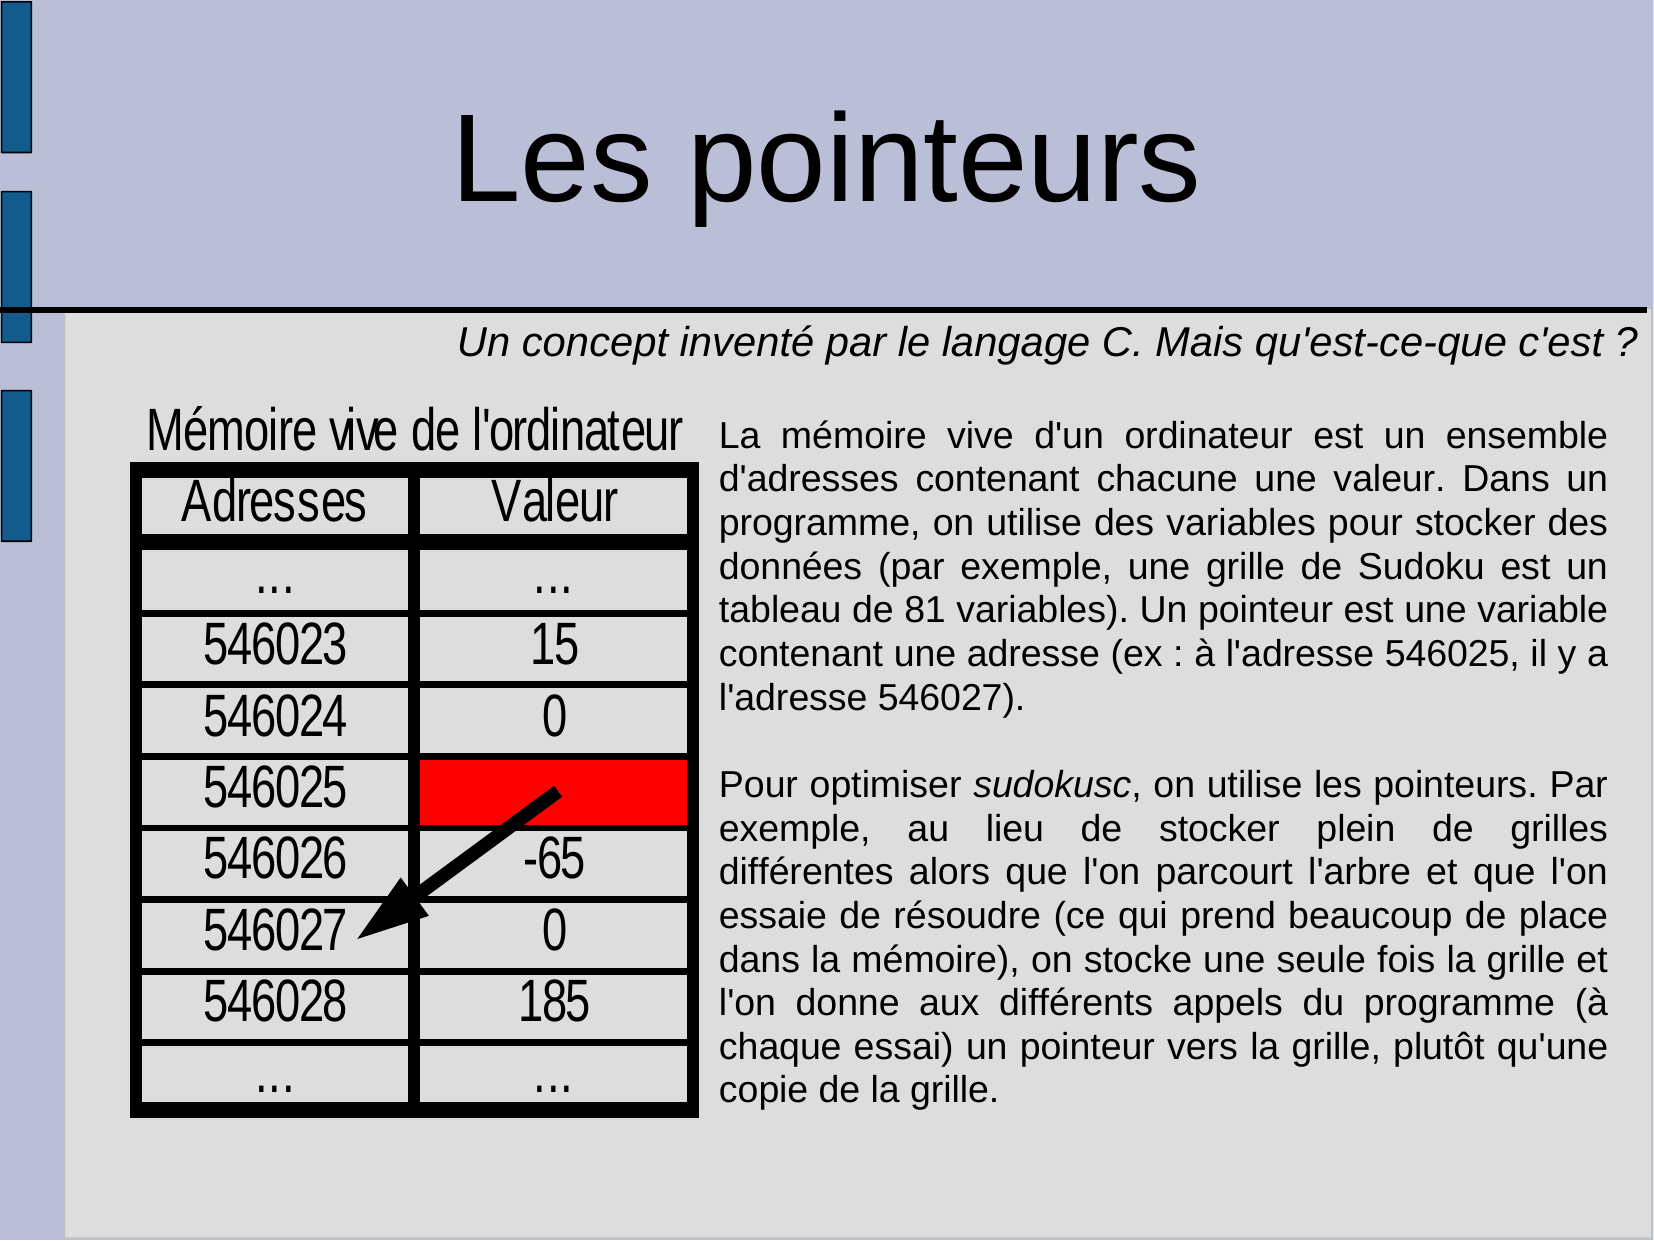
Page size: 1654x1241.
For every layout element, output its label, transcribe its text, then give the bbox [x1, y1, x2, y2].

text_box Les pointeurs [0, 74, 1654, 236]
chart [125, 398, 705, 1189]
text_box Un concept inventé par le langage C. Mais qu'est-ce-que c'est ? [61, 309, 1654, 373]
text_box La mémoire vive d'un ordinateur est un ensemble d'adresses contenant chacune une valeur. Dans un programme, on utilise des variables pour stocker des données (par exemple, une grille de Sudoku est un tableau de 81 variables). Un pointeur est une variable contenant une adresse (ex : à l'adresse 546025, il y a l'adresse 546027). Pour optimiser sudokusc, on utilise les pointeurs. Par exemple, au lieu de stocker plein de grilles différentes alors que l'on parcourt l'arbre et que l'on essaie de résoudre (ce qui prend beaucoup de place dans la mémoire), on stocke une seule fois la grille et l'on donne aux différents appels du programme (à chaque essai) un pointeur vers la grille, plutôt qu'une copie de la grille. [704, 405, 1623, 1119]
